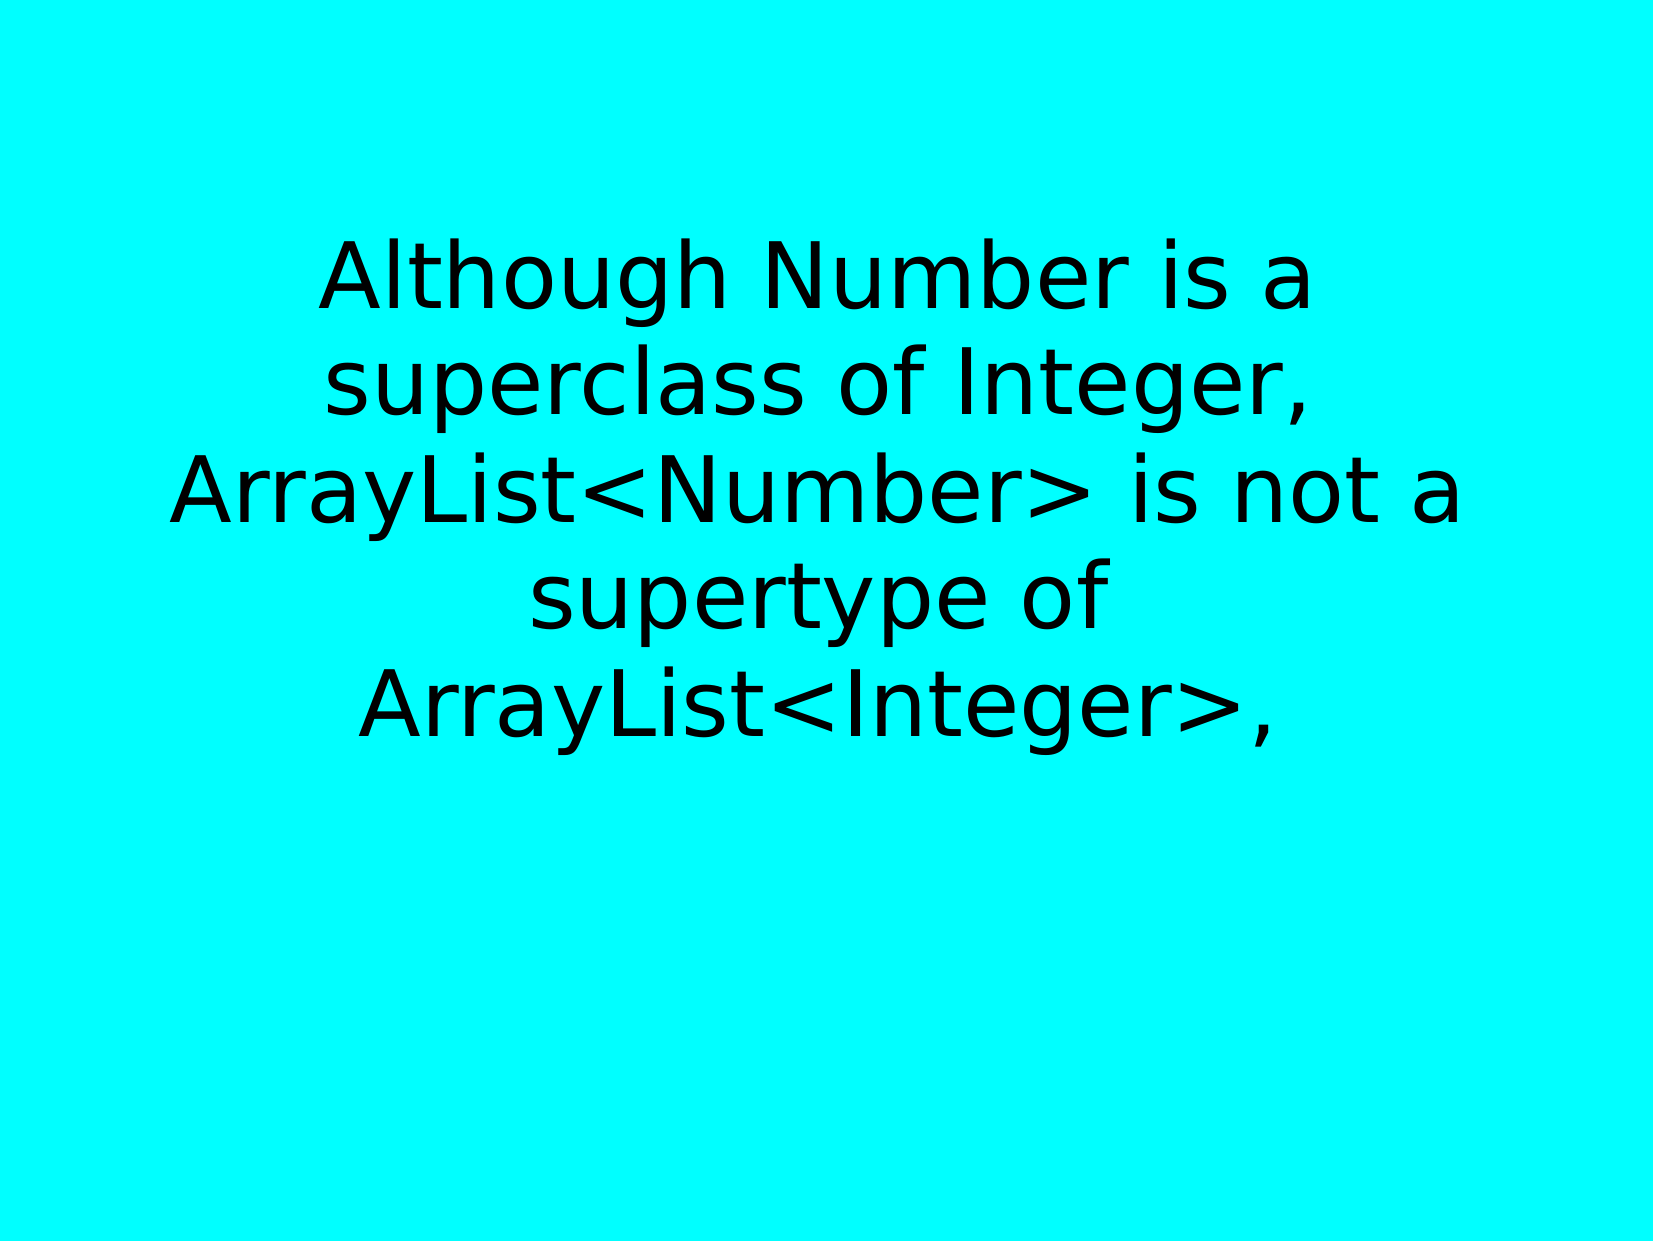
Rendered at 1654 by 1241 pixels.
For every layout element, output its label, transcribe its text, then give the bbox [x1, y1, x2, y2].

title Although Number is a superclass of Integer, ArrayList<Number> is not a supertype of ArrayList<Integer>, [75, 75, 1563, 1013]
